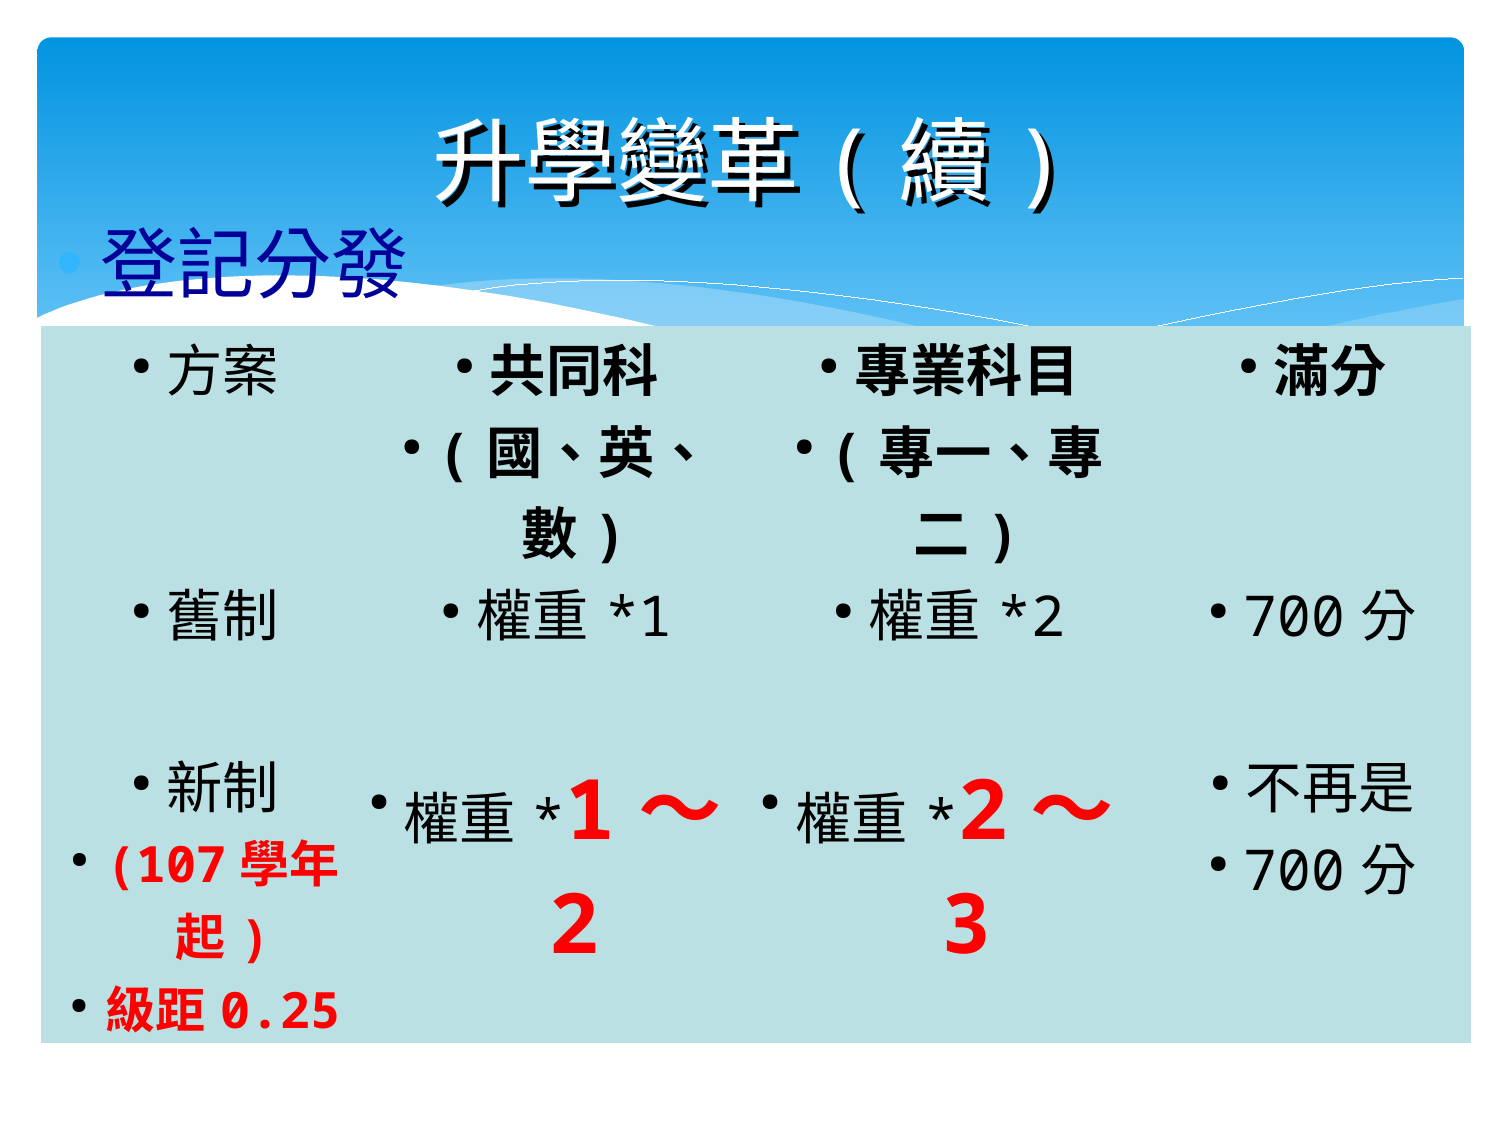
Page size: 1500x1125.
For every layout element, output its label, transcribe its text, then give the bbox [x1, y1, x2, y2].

table_header 方案 [41, 326, 369, 571]
table_header 共同科 (國、英、數) [369, 326, 744, 571]
list 登記分發 [41, 208, 1424, 326]
table_header 滿分 [1154, 326, 1471, 571]
title 升學變革(續) [75, 55, 1426, 261]
table_header 專業科目 (專一、專二) [744, 326, 1154, 571]
table_cell 舊制 [41, 571, 369, 743]
table_cell 權重*1～2 [369, 743, 744, 1043]
table_cell 新制 (107學年起) 級距0.25 [41, 743, 369, 1043]
table_cell 權重*2 [744, 571, 1154, 743]
table_cell 權重*1 [369, 571, 744, 743]
table_cell 權重*2～3 [744, 743, 1154, 1043]
table_cell 700分 [1154, 571, 1471, 743]
table_cell 不再是 700分 [1154, 743, 1471, 1043]
